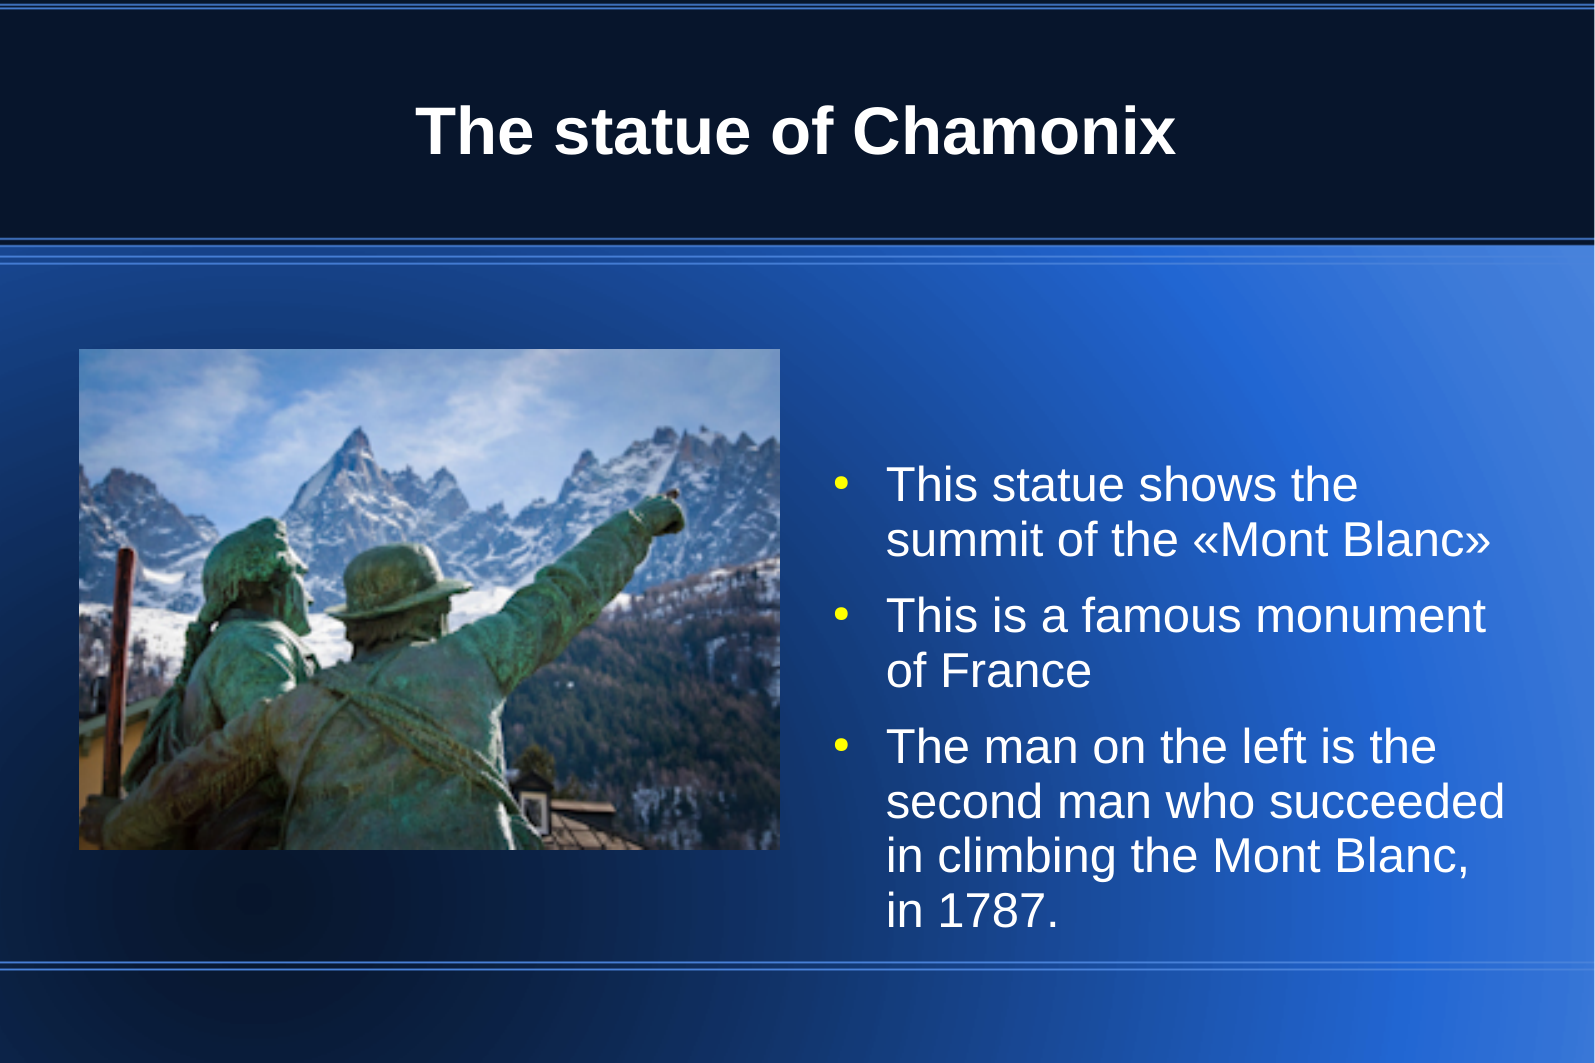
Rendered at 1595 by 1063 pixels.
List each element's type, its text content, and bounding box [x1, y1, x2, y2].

title The statue of Chamonix [79, 42, 1515, 220]
picture [0, 0, 1595, 1063]
list This statue shows the summit of the «Mont Blanc» This is a famous monument of France The man on the left is the second man who succeeded in climbing the Mont Blanc, in 1787. [814, 304, 1516, 992]
